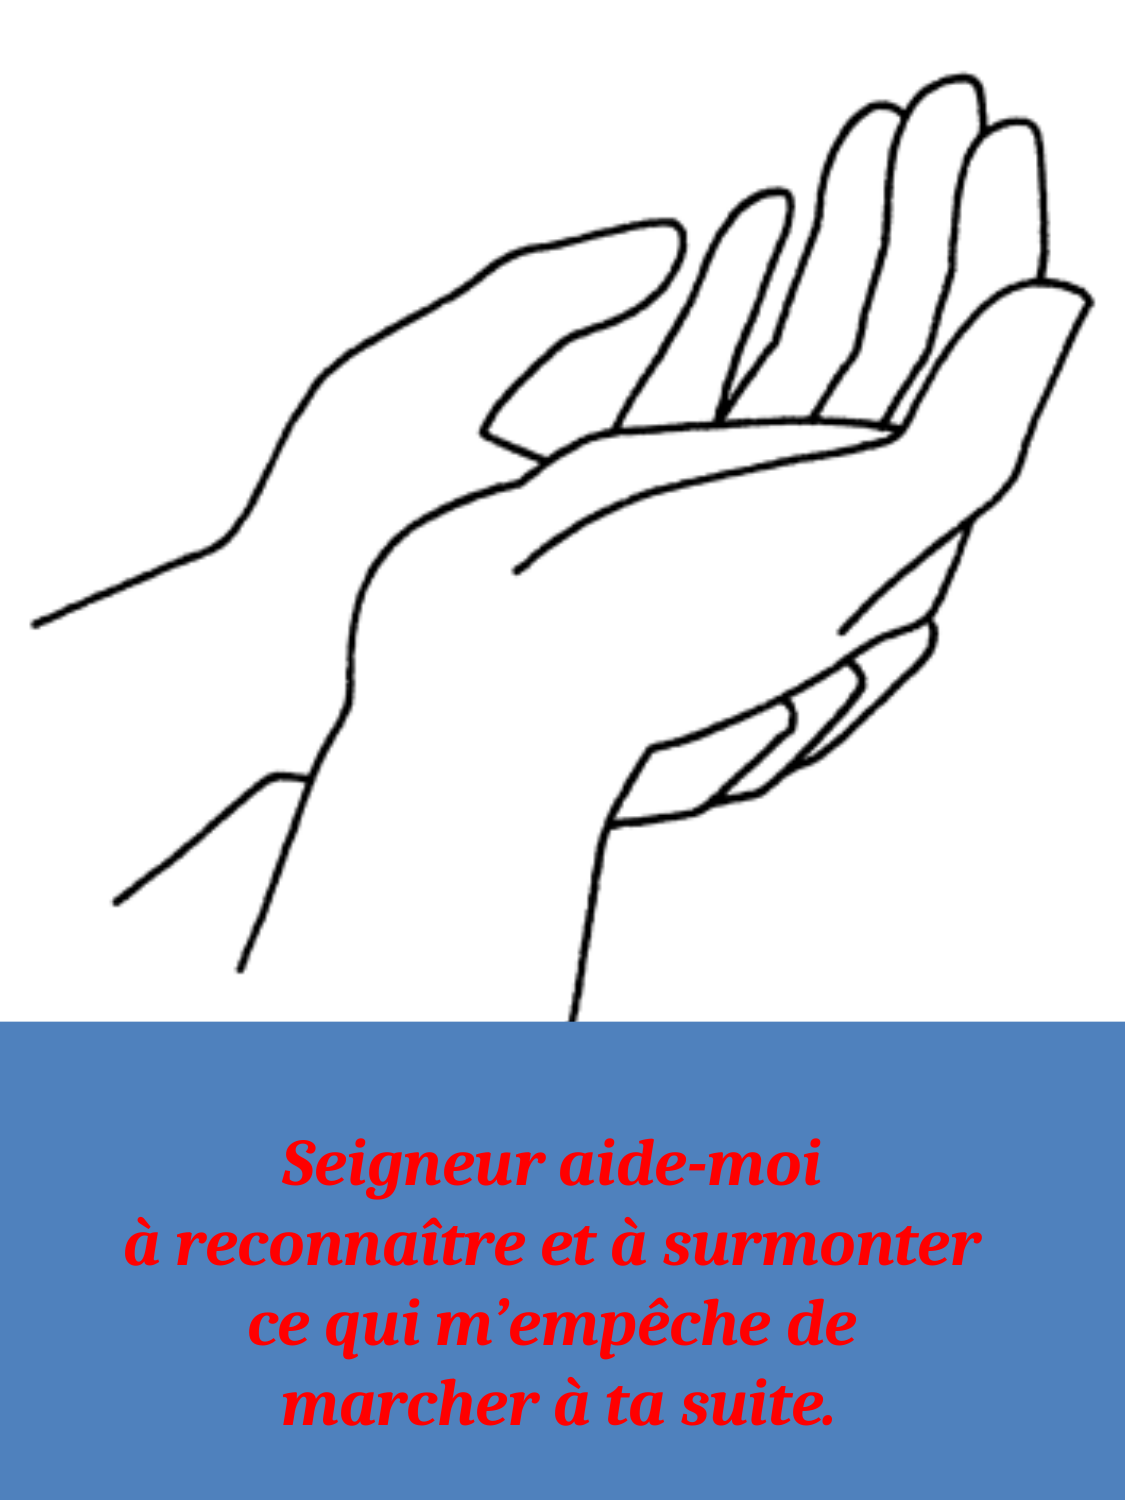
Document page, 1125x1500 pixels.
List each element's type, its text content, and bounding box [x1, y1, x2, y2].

picture [0, 0, 1125, 1021]
text_box Seigneur aide-moi à reconnaître et à surmonter ce qui m’empêche de marcher à ta suite. [0, 1021, 1125, 1500]
